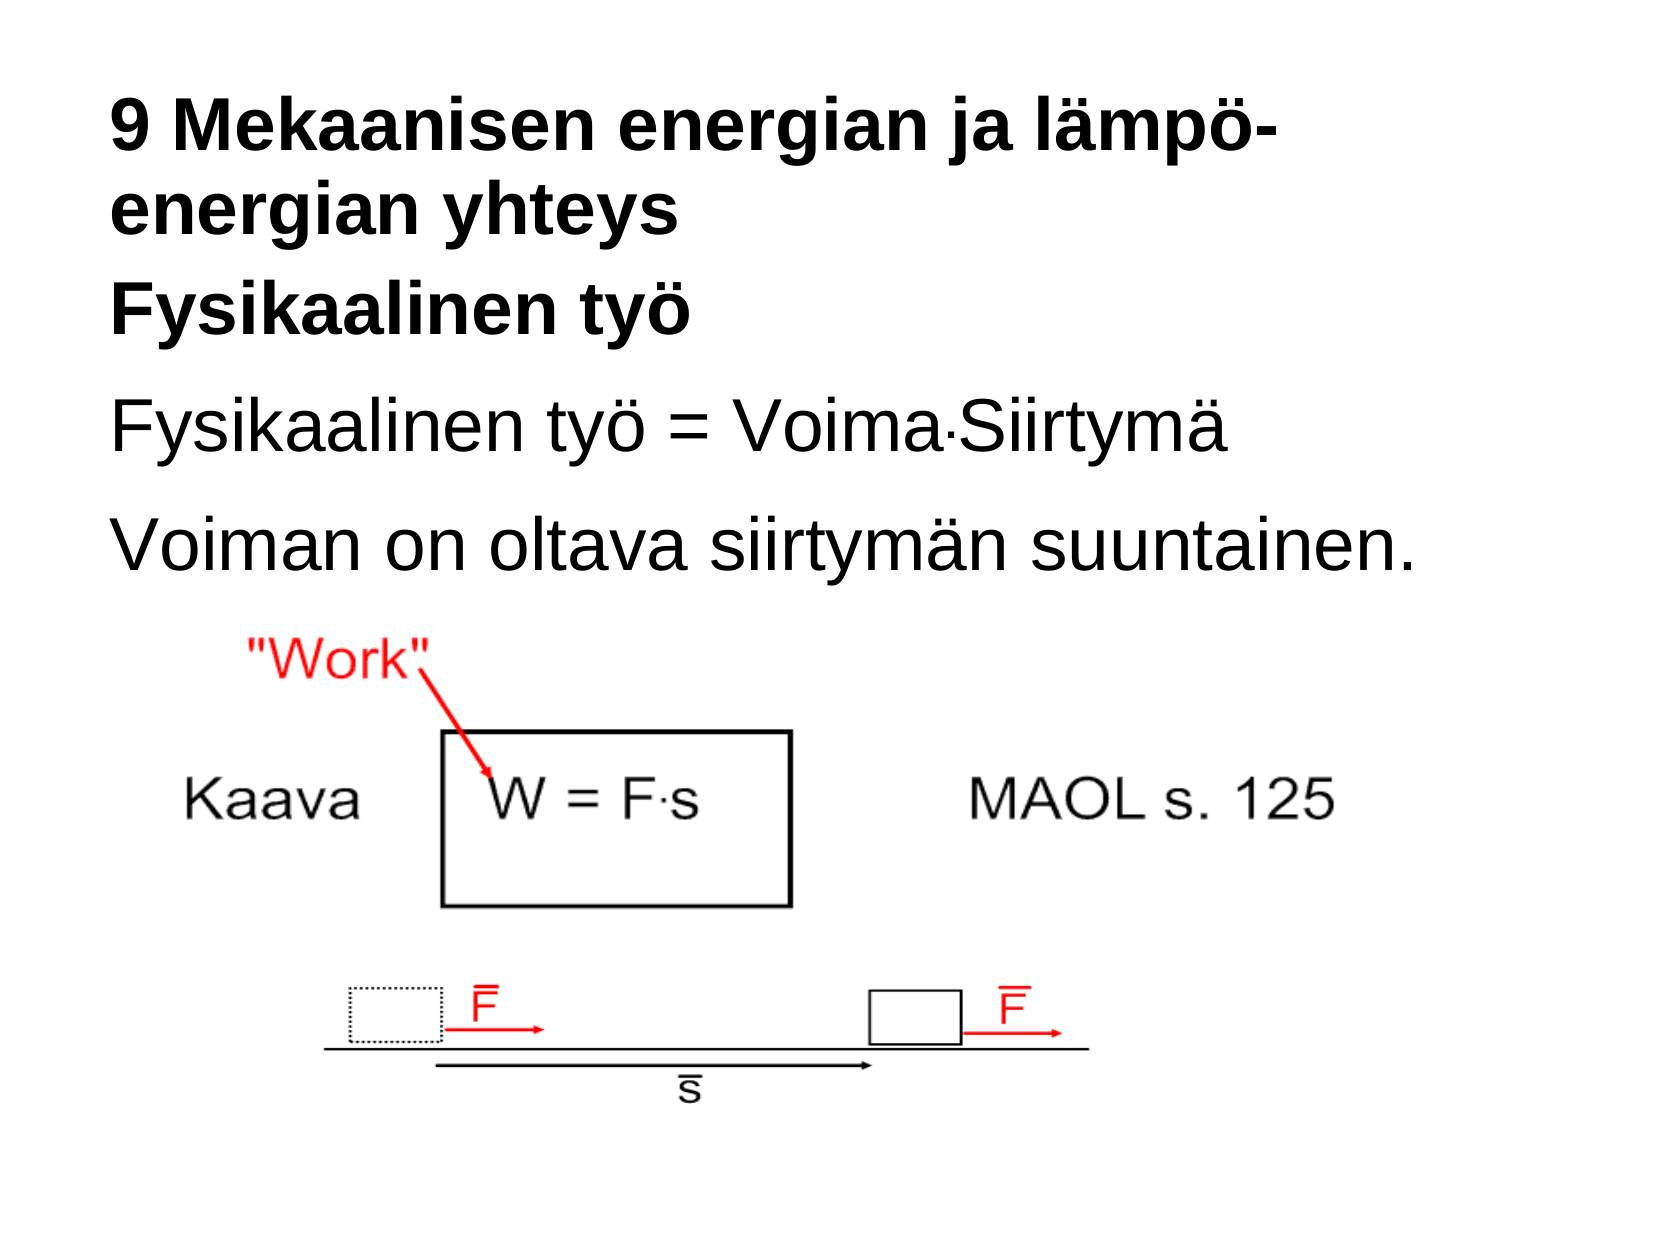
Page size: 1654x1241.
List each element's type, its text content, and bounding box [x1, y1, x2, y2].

text_box 9 Mekaanisen energian ja lämpö-energian yhteys Fysikaalinen työ Fysikaalinen työ = Voima.Siirtymä Voiman on oltava siirtymän suuntainen. [94, 69, 1513, 556]
picture [294, 934, 1130, 1129]
picture [129, 590, 1465, 928]
